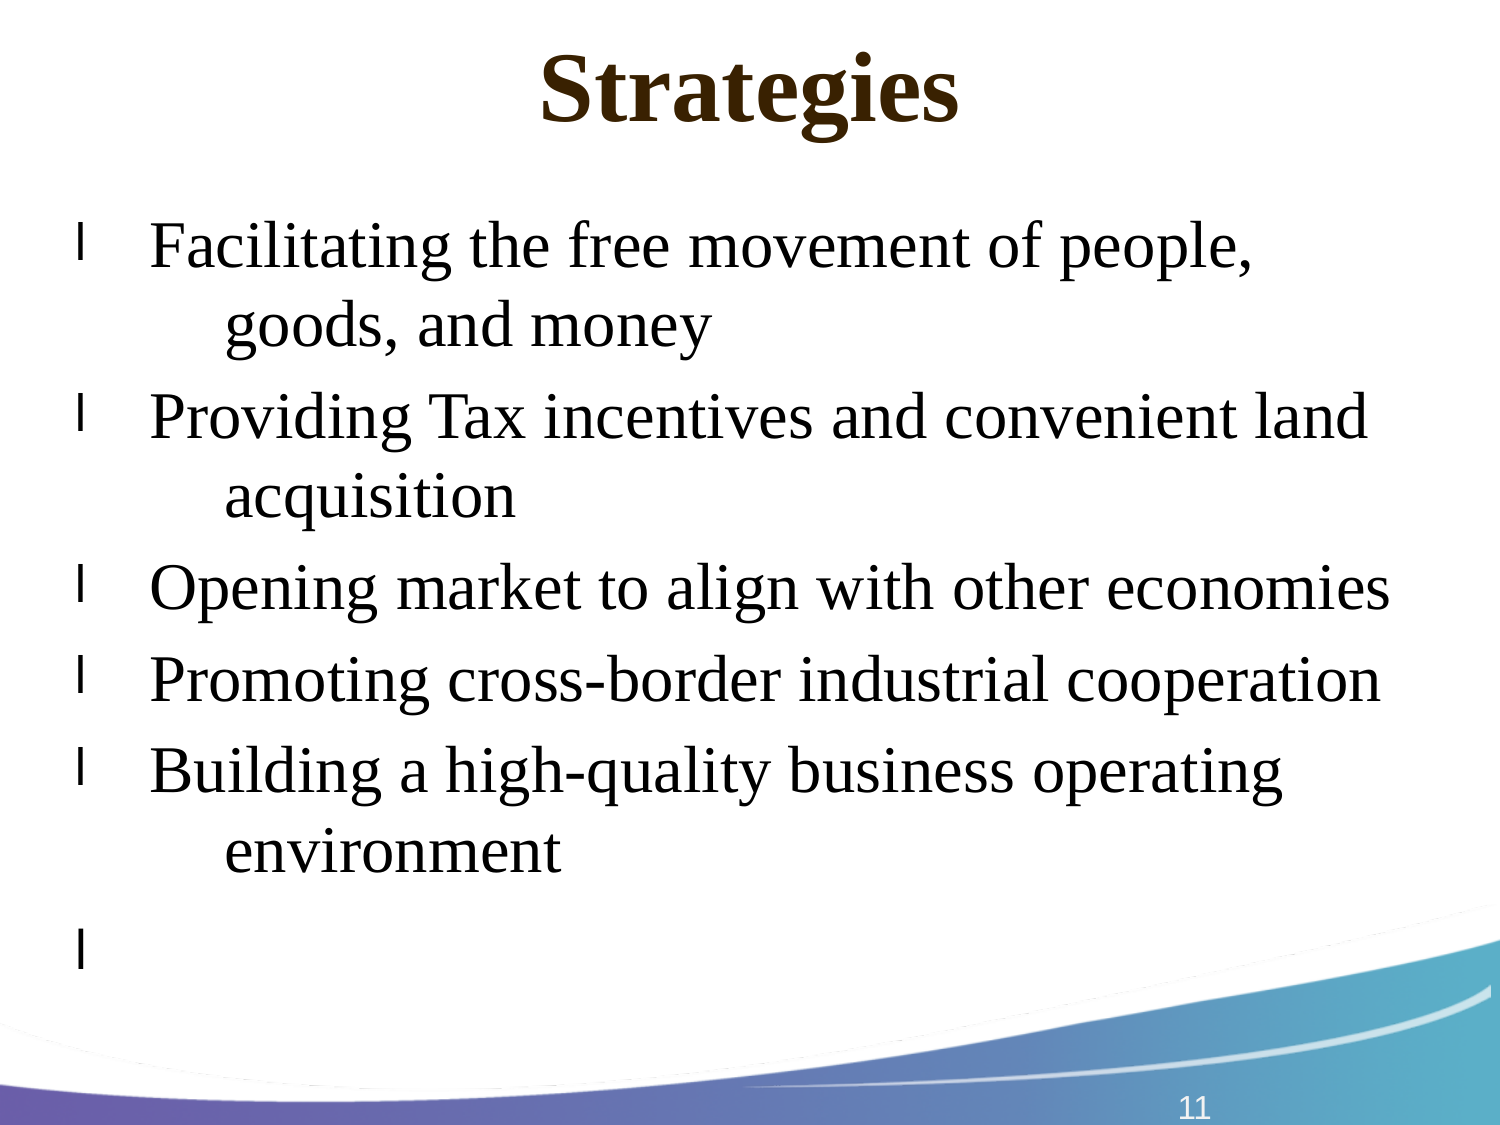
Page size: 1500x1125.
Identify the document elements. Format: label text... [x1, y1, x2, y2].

text_box Facilitating the free movement of people, goods, and money Providing Tax incentives and convenient land acquisition Opening market to align with other economies Promoting cross-border industrial cooperation Building a high-quality business operating environment [59, 194, 1441, 1010]
text_box Strategies [0, 0, 1500, 161]
